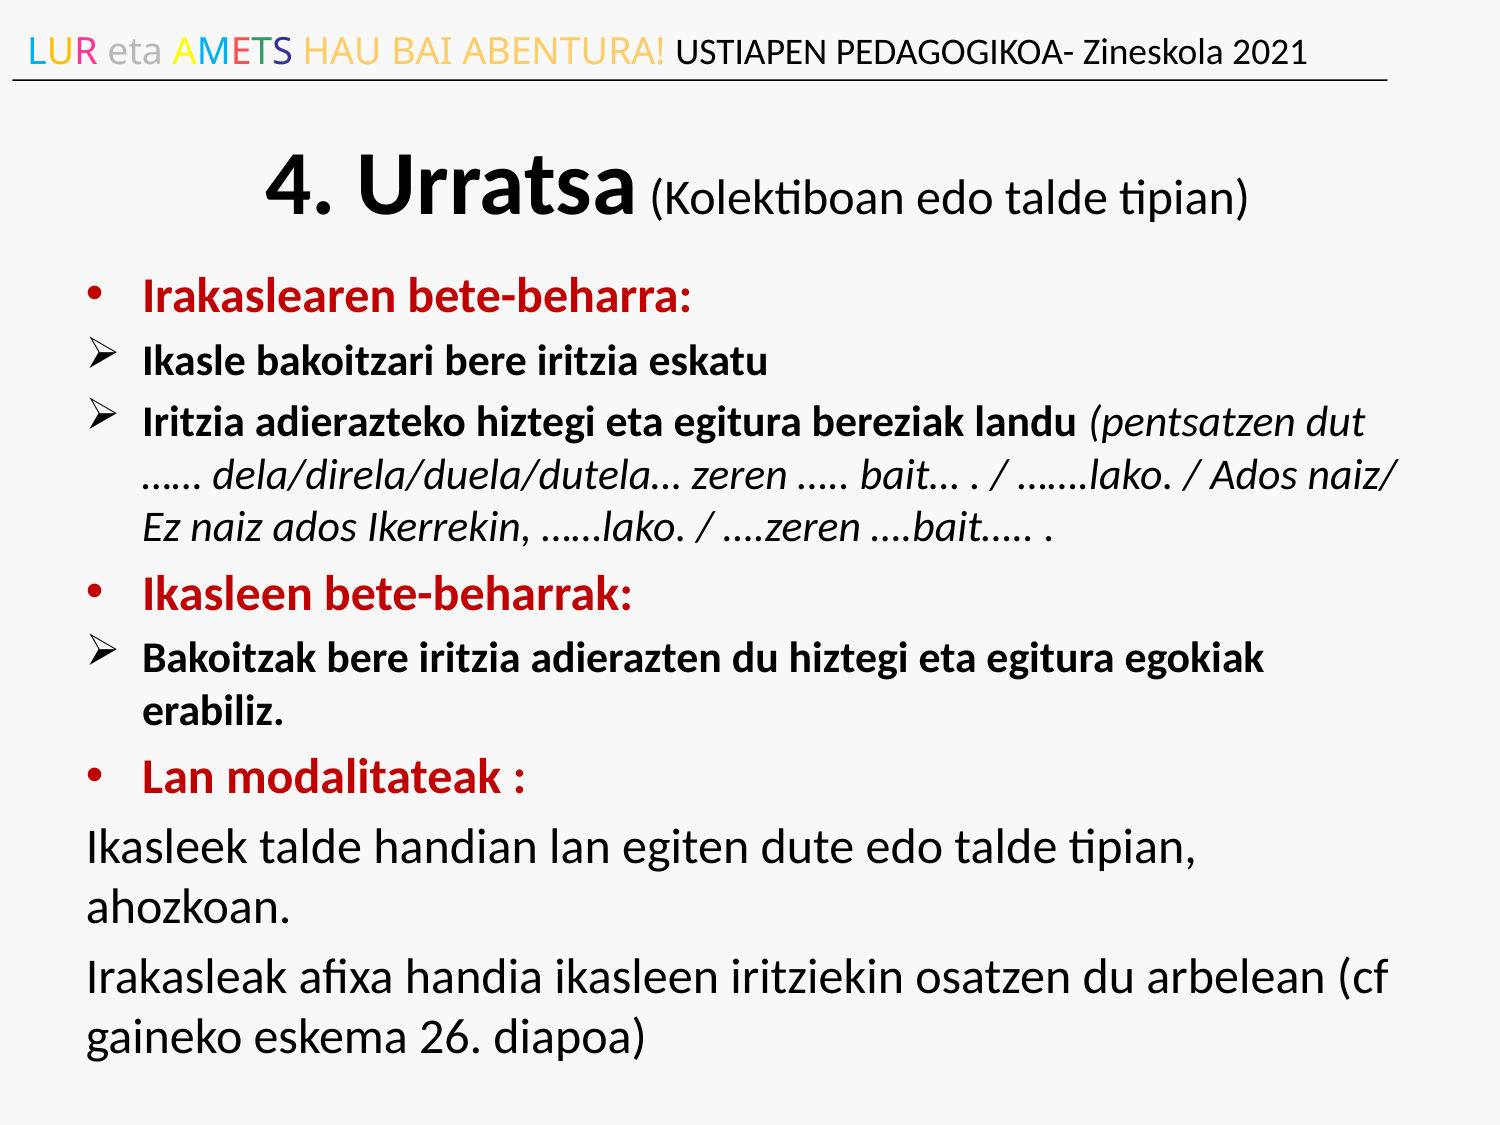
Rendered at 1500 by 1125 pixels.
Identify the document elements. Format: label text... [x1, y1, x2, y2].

list Irakaslearen bete-beharra: Ikasle bakoitzari bere iritzia eskatu Iritzia adierazteko hiztegi eta egitura bereziak landu (pentsatzen dut …… dela/direla/duela/dutela… zeren ….. bait… . / …….lako. / Ados naiz/ Ez naiz ados Ikerrekin, ……lako. / ….zeren ….bait….. . Ikasleen bete-beharrak: Bakoitzak bere iritzia adierazten du hiztegi eta egitura egokiak erabiliz. Lan modalitateak : Ikasleek talde handian lan egiten dute edo talde tipian, ahozkoan. Irakasleak afixa handia ikasleen iritziekin osatzen du arbelean (cf gaineko eskema 26. diapoa) [70, 255, 1421, 1075]
title 4. Urratsa (Kolektiboan edo talde tipian) [82, 84, 1433, 272]
text_box LUR eta AMETS HAU BAI ABENTURA! USTIAPEN PEDAGOGIKOA- Zineskola 2021 [12, 19, 1424, 80]
